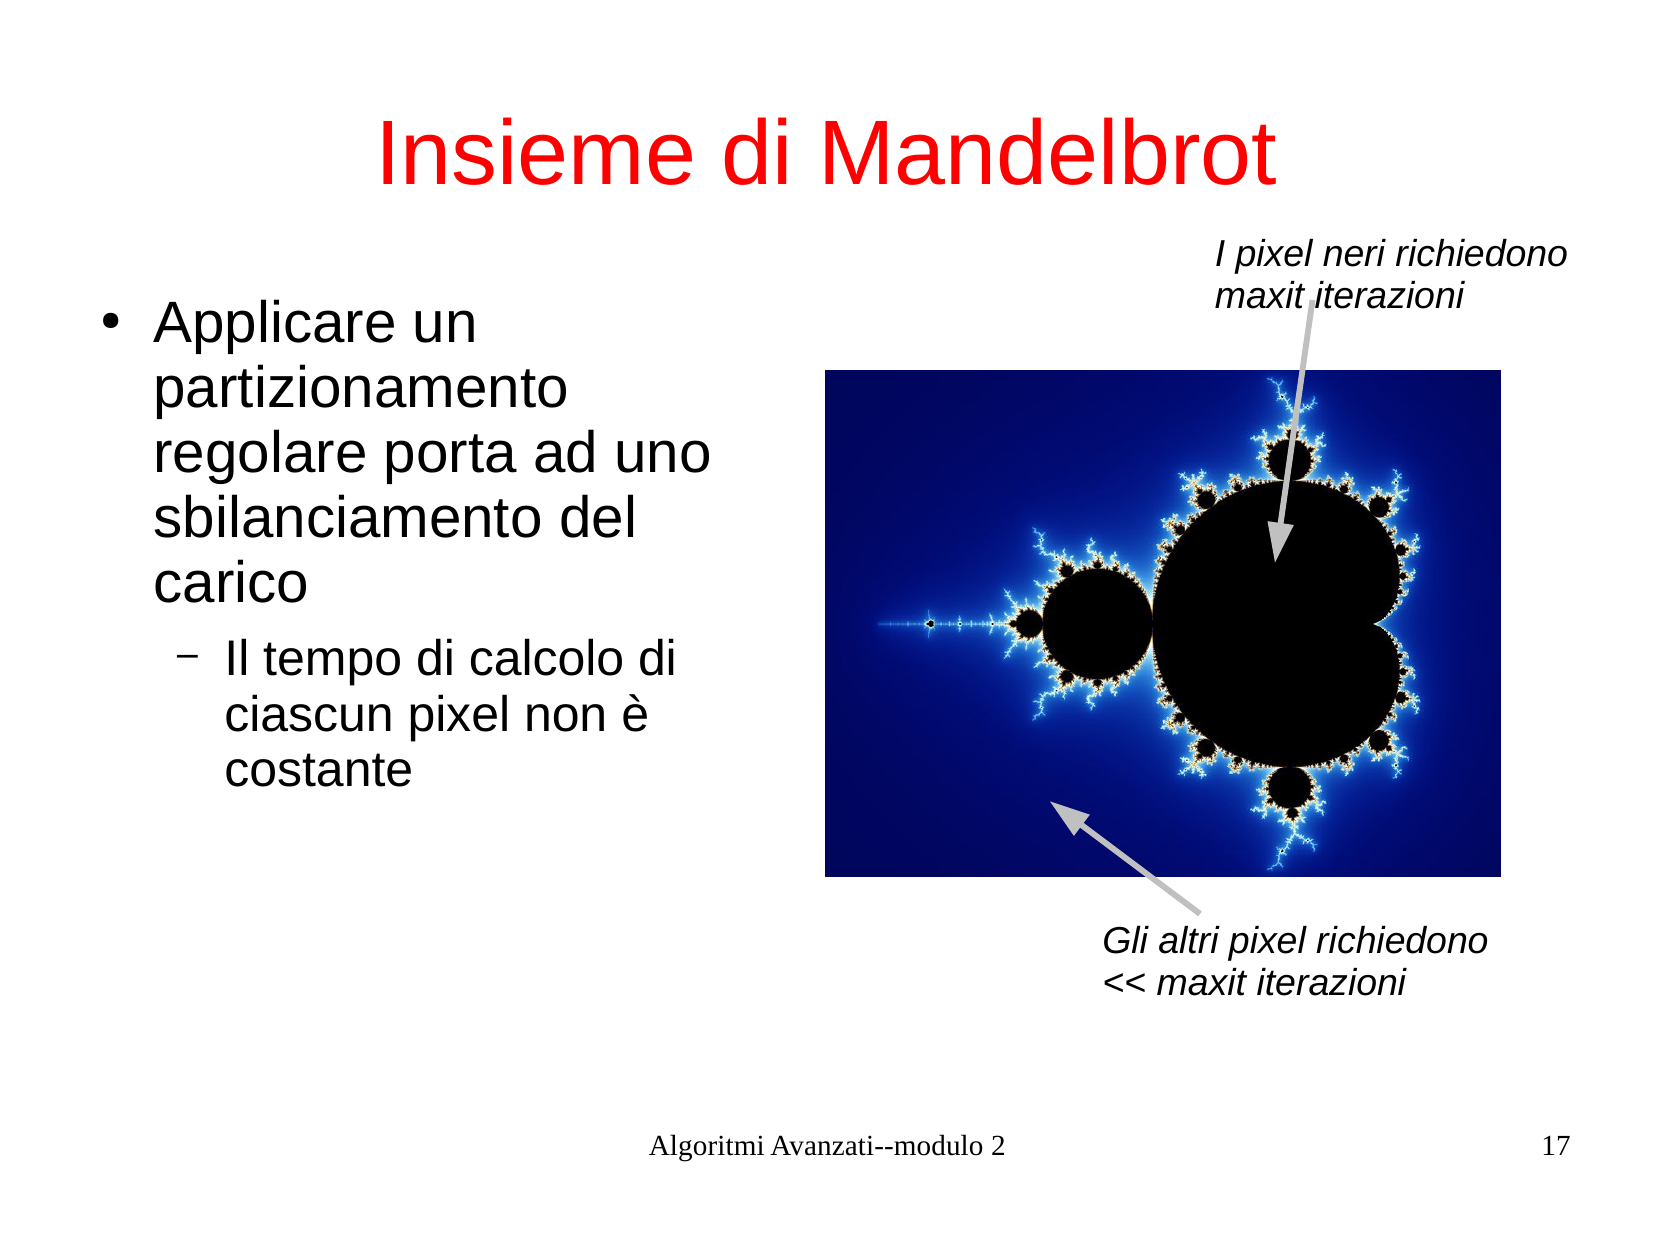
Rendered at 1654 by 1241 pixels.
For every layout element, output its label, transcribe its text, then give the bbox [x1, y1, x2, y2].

list Applicare un partizionamento regolare porta ad uno sbilanciamento del carico Il tempo di calcolo di ciascun pixel non è costante [82, 290, 788, 1109]
title Insieme di Mandelbrot [82, 49, 1571, 257]
text_box I pixel neri richiedono maxit iterazioni [1200, 225, 1613, 324]
text_box Gli altri pixel richiedono << maxit iterazioni [1087, 911, 1538, 1011]
picture [825, 370, 1501, 877]
